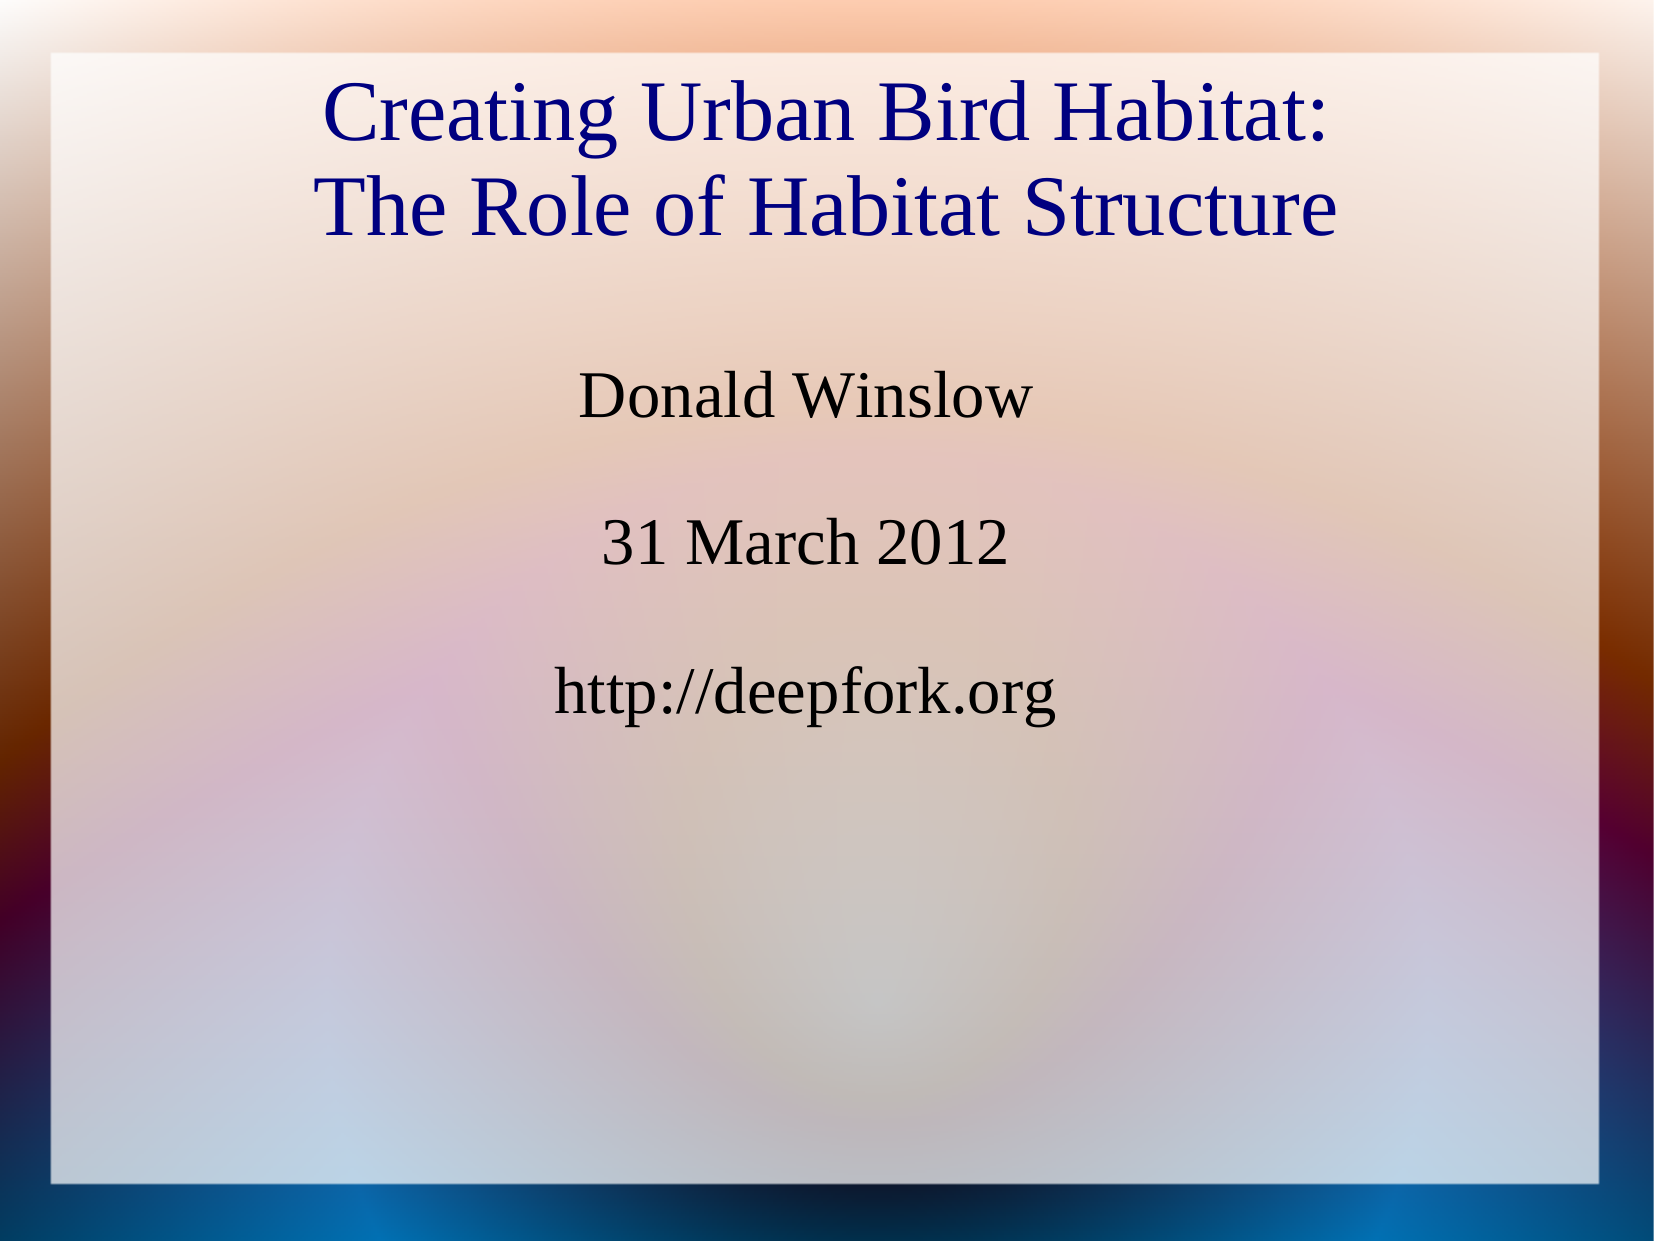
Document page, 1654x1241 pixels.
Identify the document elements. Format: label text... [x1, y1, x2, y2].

picture [0, 0, 1654, 1241]
title Creating Urban Bird Habitat: The Role of Habitat Structure [82, 55, 1571, 263]
subtitle Donald Winslow 31 March 2012 http://deepfork.org [82, 290, 1531, 796]
